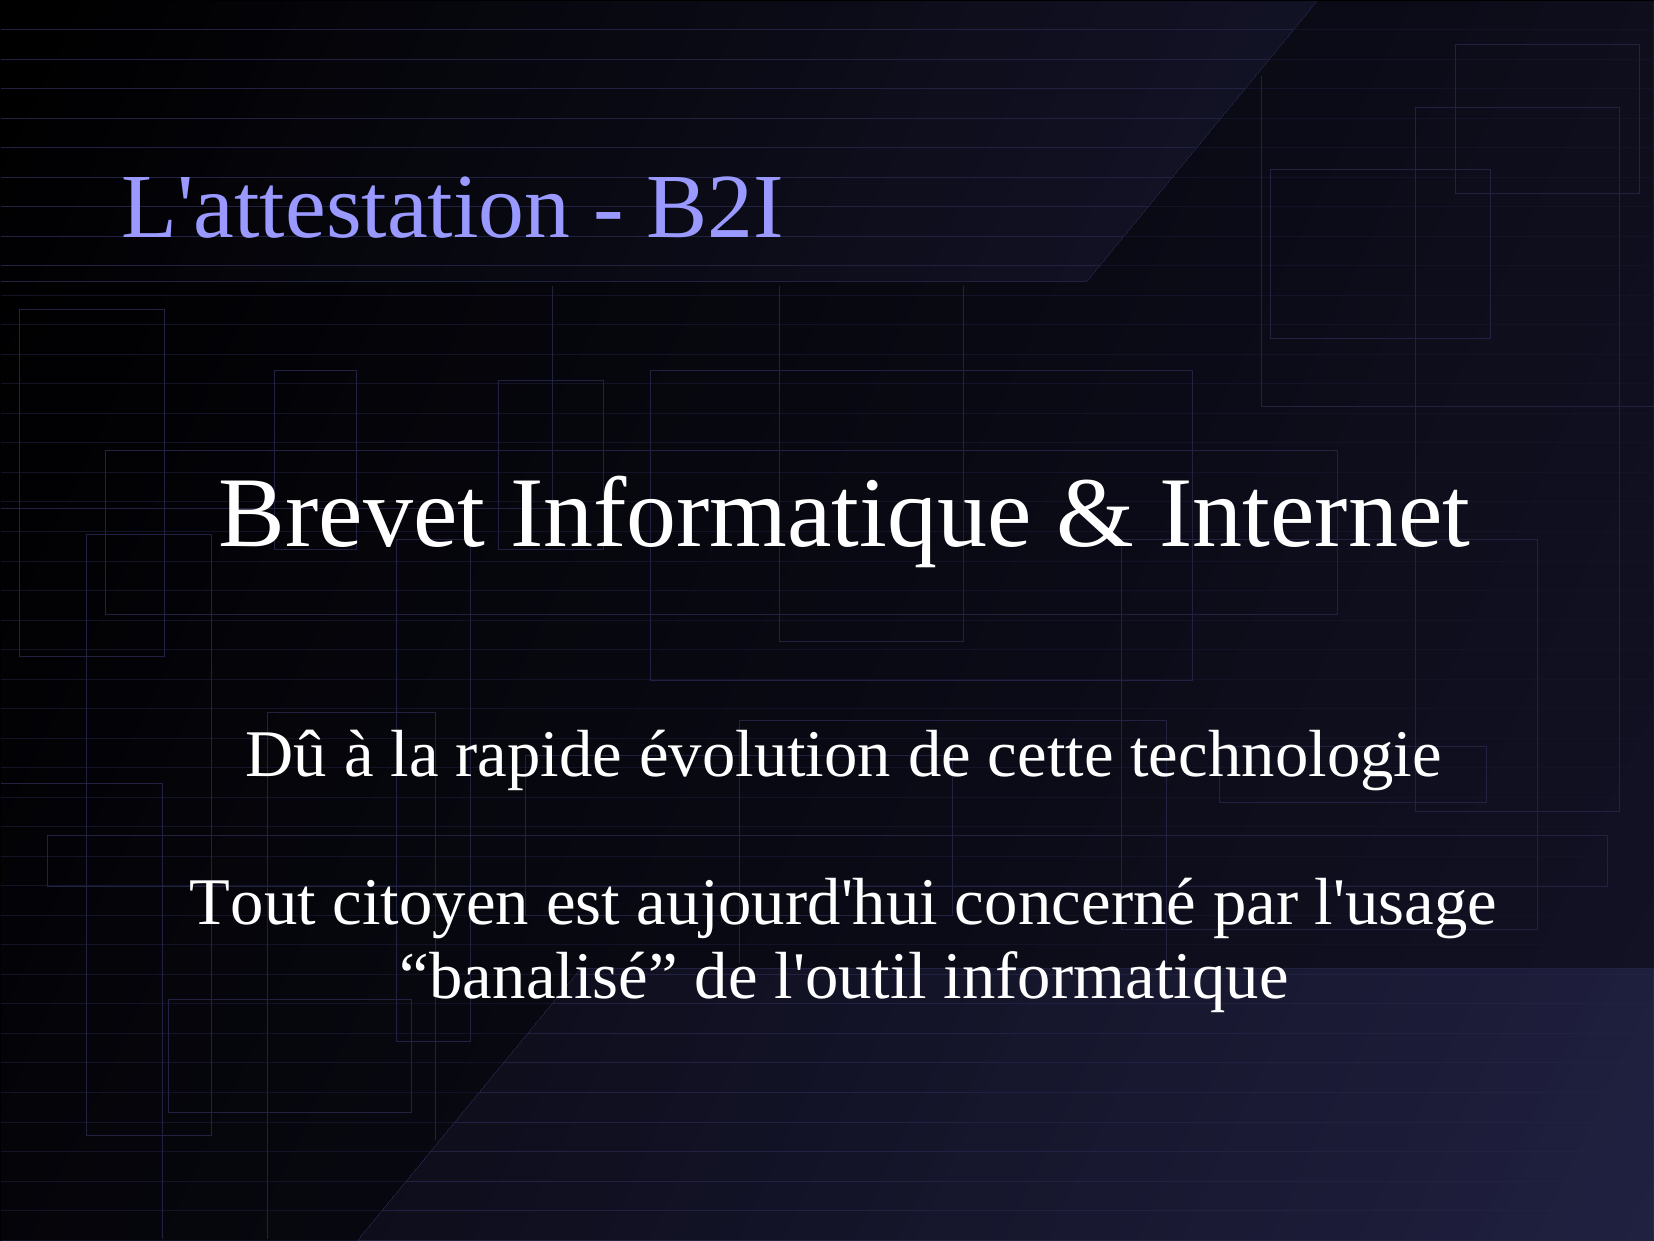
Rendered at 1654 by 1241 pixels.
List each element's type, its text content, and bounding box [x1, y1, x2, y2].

subtitle Brevet Informatique & Internet Dû à la rapide évolution de cette technologie Tout citoyen est aujourd'hui concerné par l'usage “banalisé” de l'outil informatique [121, 344, 1534, 1127]
title L'attestation - B2I [121, 102, 1534, 311]
